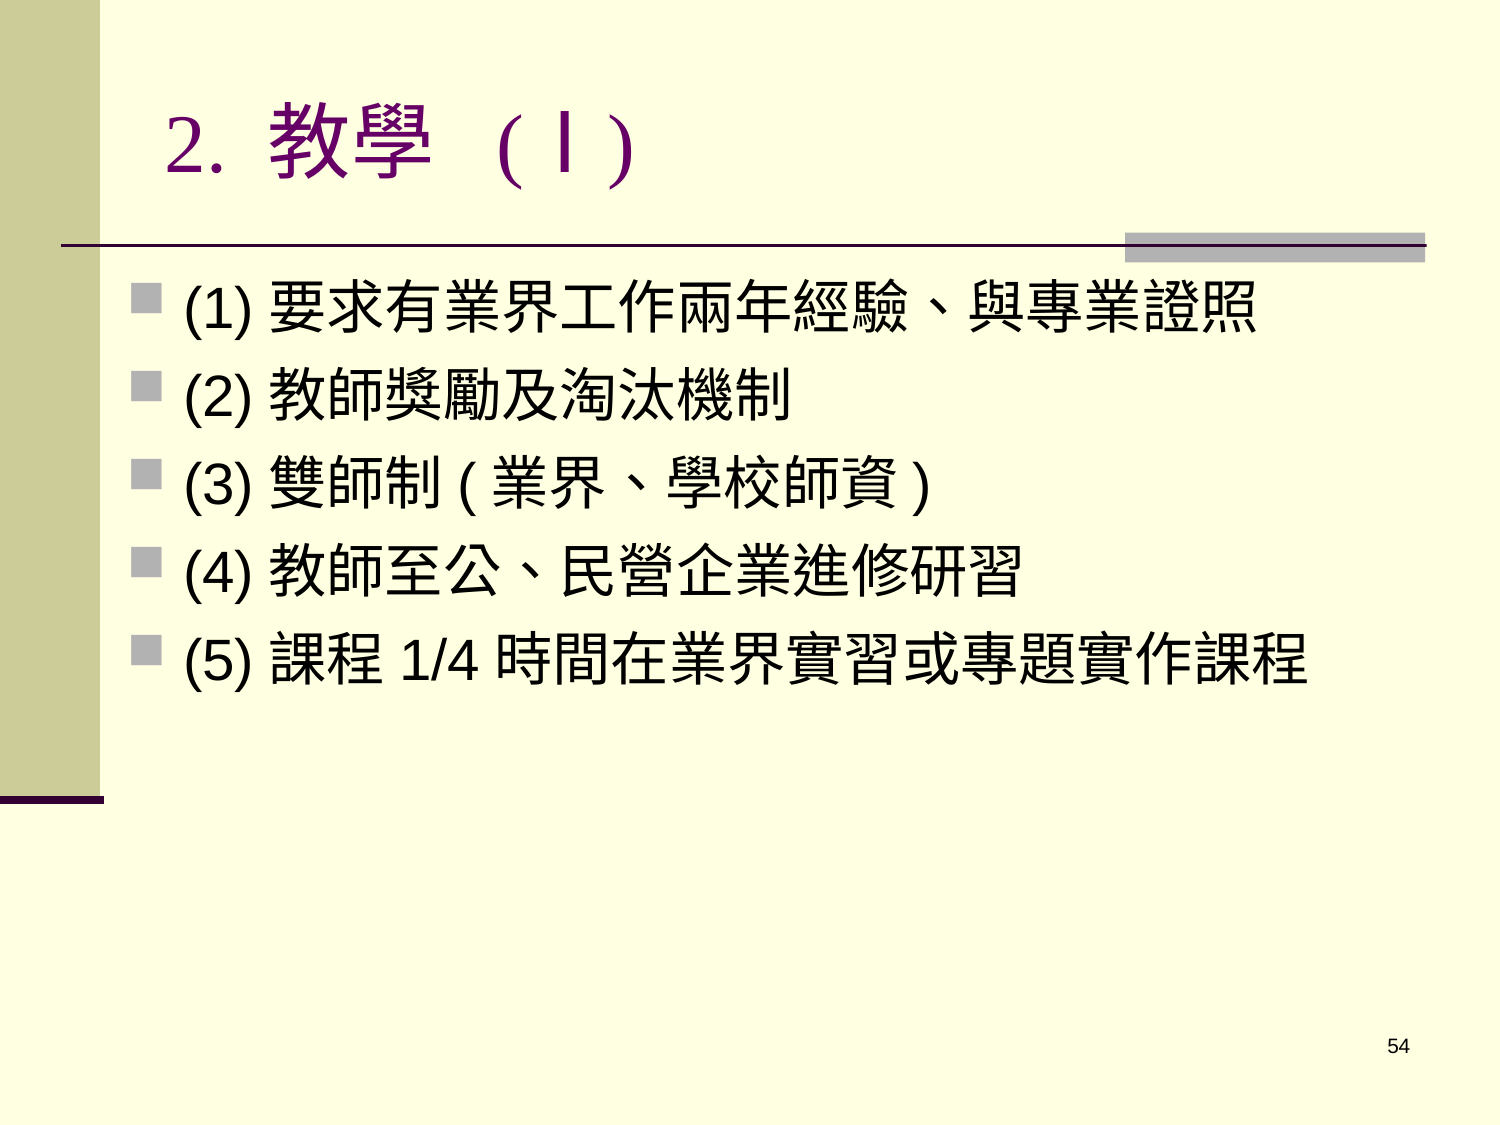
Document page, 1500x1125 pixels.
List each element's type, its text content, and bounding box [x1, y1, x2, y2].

list (1)要求有業界工作兩年經驗、與專業證照 (2)教師獎勵及淘汰機制 (3)雙師制(業界、學校師資) (4)教師至公、民營企業進修研習 (5)課程1/4時間在業界實習或專題實作課程 [112, 262, 1471, 1006]
title 2. 教學 (Ⅰ) [150, 45, 1426, 234]
